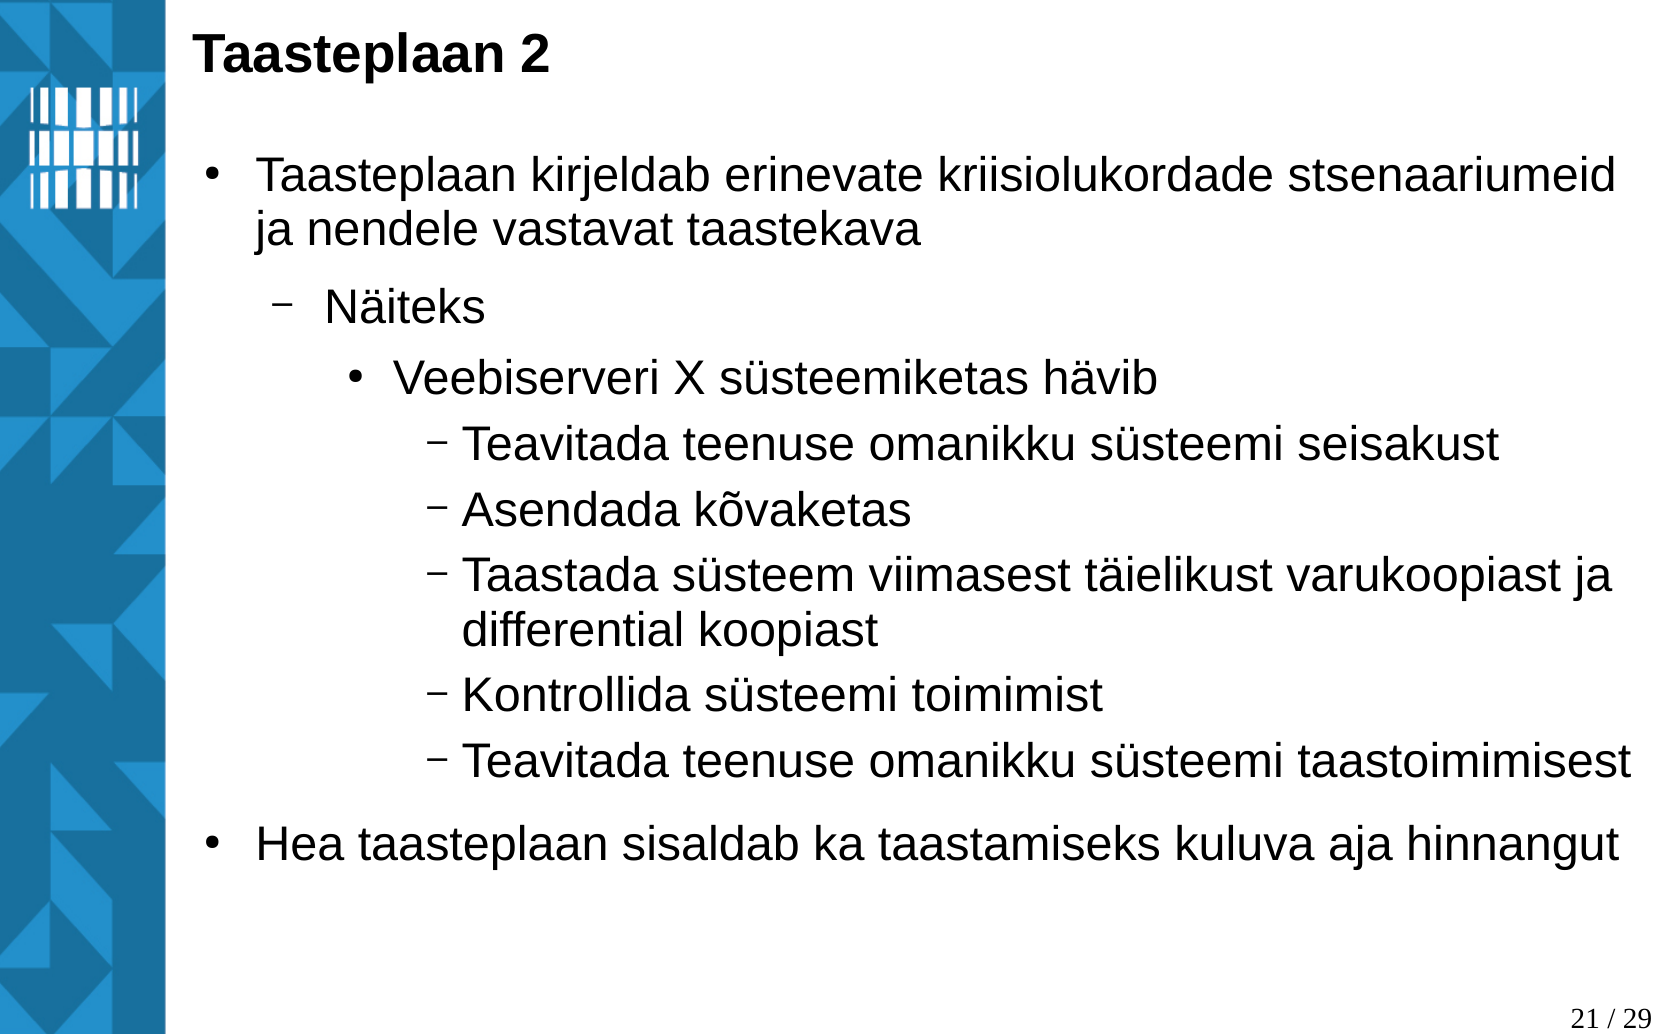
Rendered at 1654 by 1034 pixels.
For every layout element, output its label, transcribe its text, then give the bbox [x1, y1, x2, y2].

list Taasteplaan kirjeldab erinevate kriisiolukordade stsenaariumeid ja nendele vastavat taastekava Näiteks Veebiserveri X süsteemiketas hävib Teavitada teenuse omanikku süsteemi seisakust Asendada kõvaketas Taastada süsteem viimasest täielikust varukoopiast ja differential koopiast Kontrollida süsteemi toimimist Teavitada teenuse omanikku süsteemi taastoimimisest Hea taasteplaan sisaldab ka taastamiseks kuluva aja hinnangut [186, 147, 1642, 891]
title Taasteplaan 2 [192, 11, 1595, 95]
